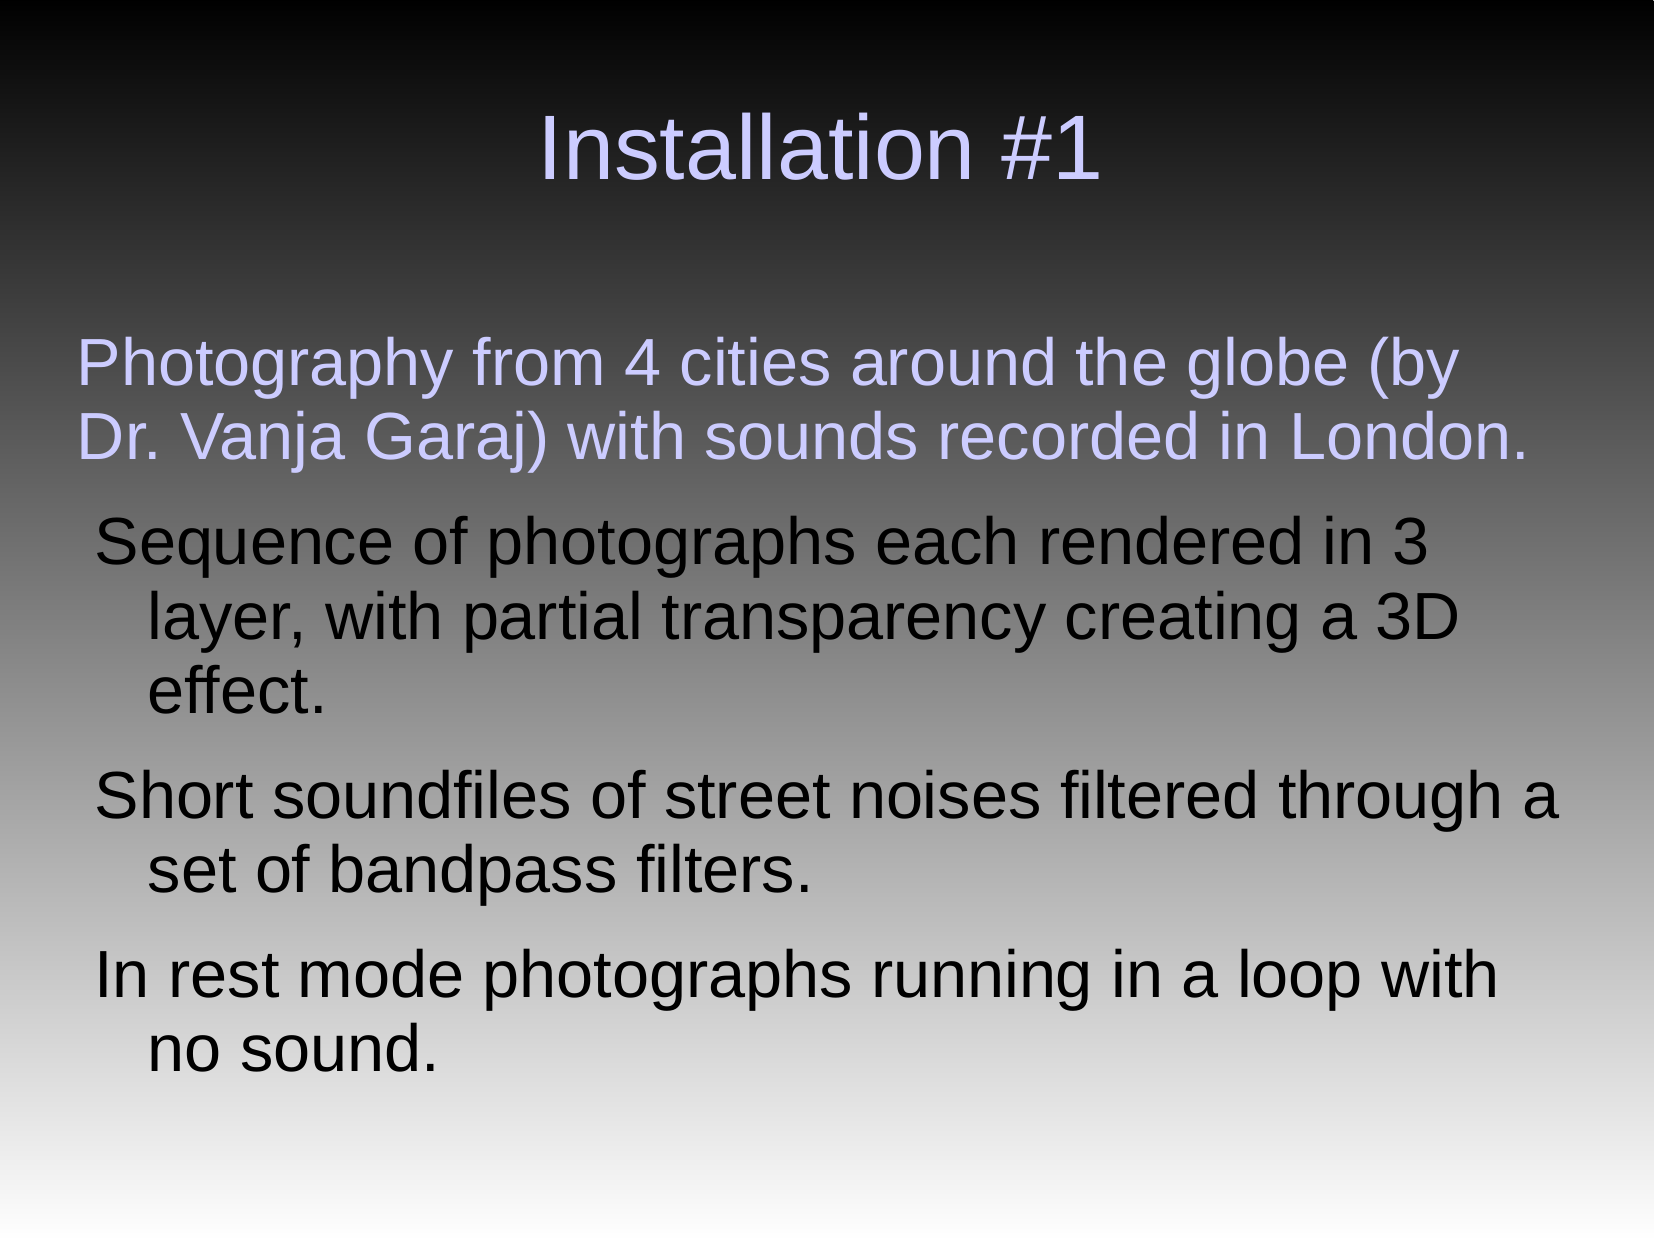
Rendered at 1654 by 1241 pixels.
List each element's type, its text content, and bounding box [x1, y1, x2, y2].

list Photography from 4 cities around the globe (by Dr. Vanja Garaj) with sounds recorded in London. Sequence of photographs each rendered in 3 layer, with partial transparency creating a 3D effect. Short soundfiles of street noises filtered through a set of bandpass filters. In rest mode photographs running in a loop with no sound. [76, 324, 1565, 1182]
title Installation #1 [76, 59, 1565, 237]
